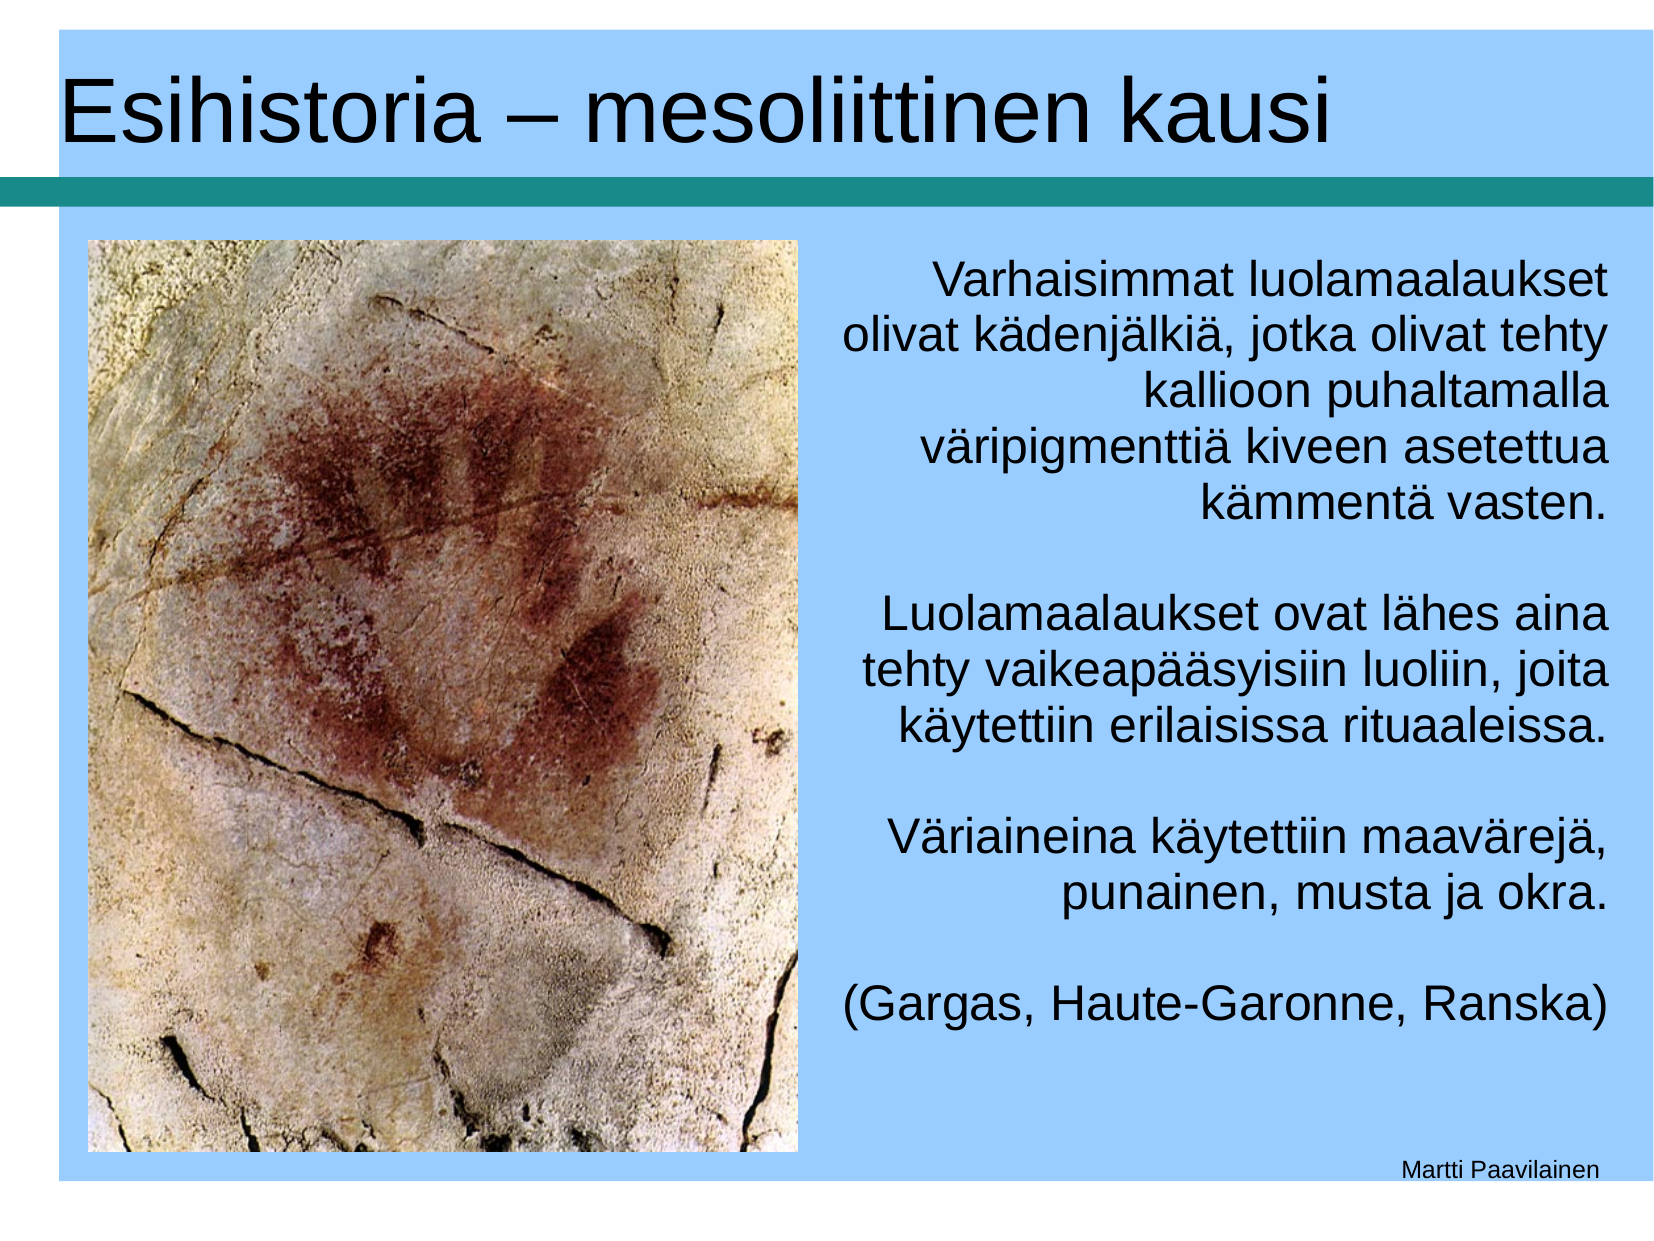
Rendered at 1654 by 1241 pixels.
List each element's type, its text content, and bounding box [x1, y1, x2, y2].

title Martti Paavilainen [1387, 1128, 1601, 1211]
text_box Varhaisimmat luolamaalaukset olivat kädenjälkiä, jotka olivat tehty kallioon puhaltamalla väripigmenttiä kiveen asetettua kämmentä vasten. Luolamaalaukset ovat lähes aina tehty vaikeapääsyisiin luoliin, joita käytettiin erilaisissa rituaaleissa. Väriaineina käytettiin maavärejä, punainen, musta ja okra. (Gargas, Haute-Garonne, Ranska) [826, 243, 1625, 1039]
title Esihistoria – mesoliittinen kausi [59, 14, 1654, 177]
picture [88, 240, 798, 1152]
text_box [0, 177, 1654, 1182]
